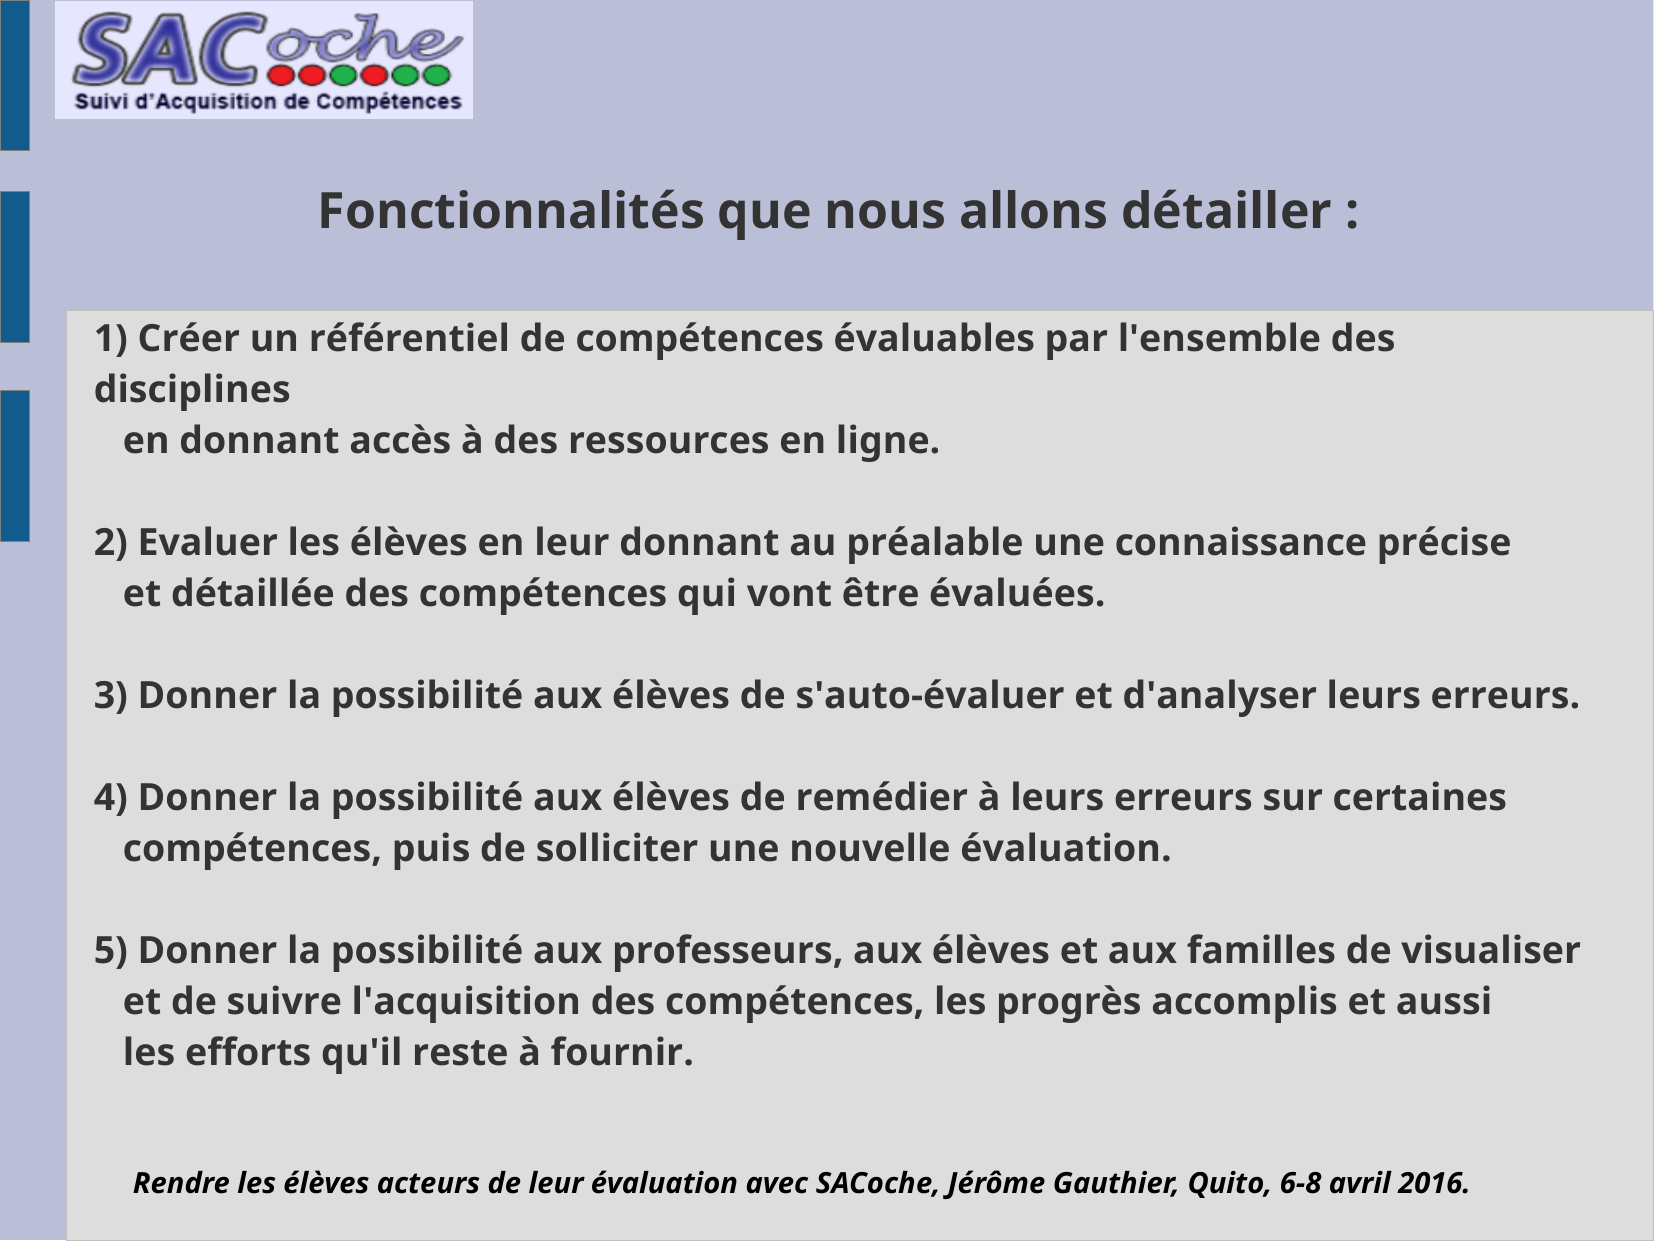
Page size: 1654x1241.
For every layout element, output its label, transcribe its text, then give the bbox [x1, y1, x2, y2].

title Fonctionnalités que nous allons détailler : 1) Créer un référentiel de compétences évaluables par l'ensemble des disciplines en donnant accès à des ressources en ligne. 2) Evaluer les élèves en leur donnant au préalable une connaissance précise et détaillée des compétences qui vont être évaluées. 3) Donner la possibilité aux élèves de s'auto-évaluer et d'analyser leurs erreurs. 4) Donner la possibilité aux élèves de remédier à leurs erreurs sur certaines compétences, puis de solliciter une nouvelle évaluation. 5) Donner la possibilité aux professeurs, aux élèves et aux familles de visualiser et de suivre l'acquisition des compétences, les progrès accomplis et aussi les efforts qu'il reste à fournir. [93, 188, 1595, 1063]
text_box Rendre les élèves acteurs de leur évaluation avec SACoche, Jérôme Gauthier, Quito, 6-8 avril 2016. [118, 1154, 1654, 1211]
picture [55, 1, 473, 119]
